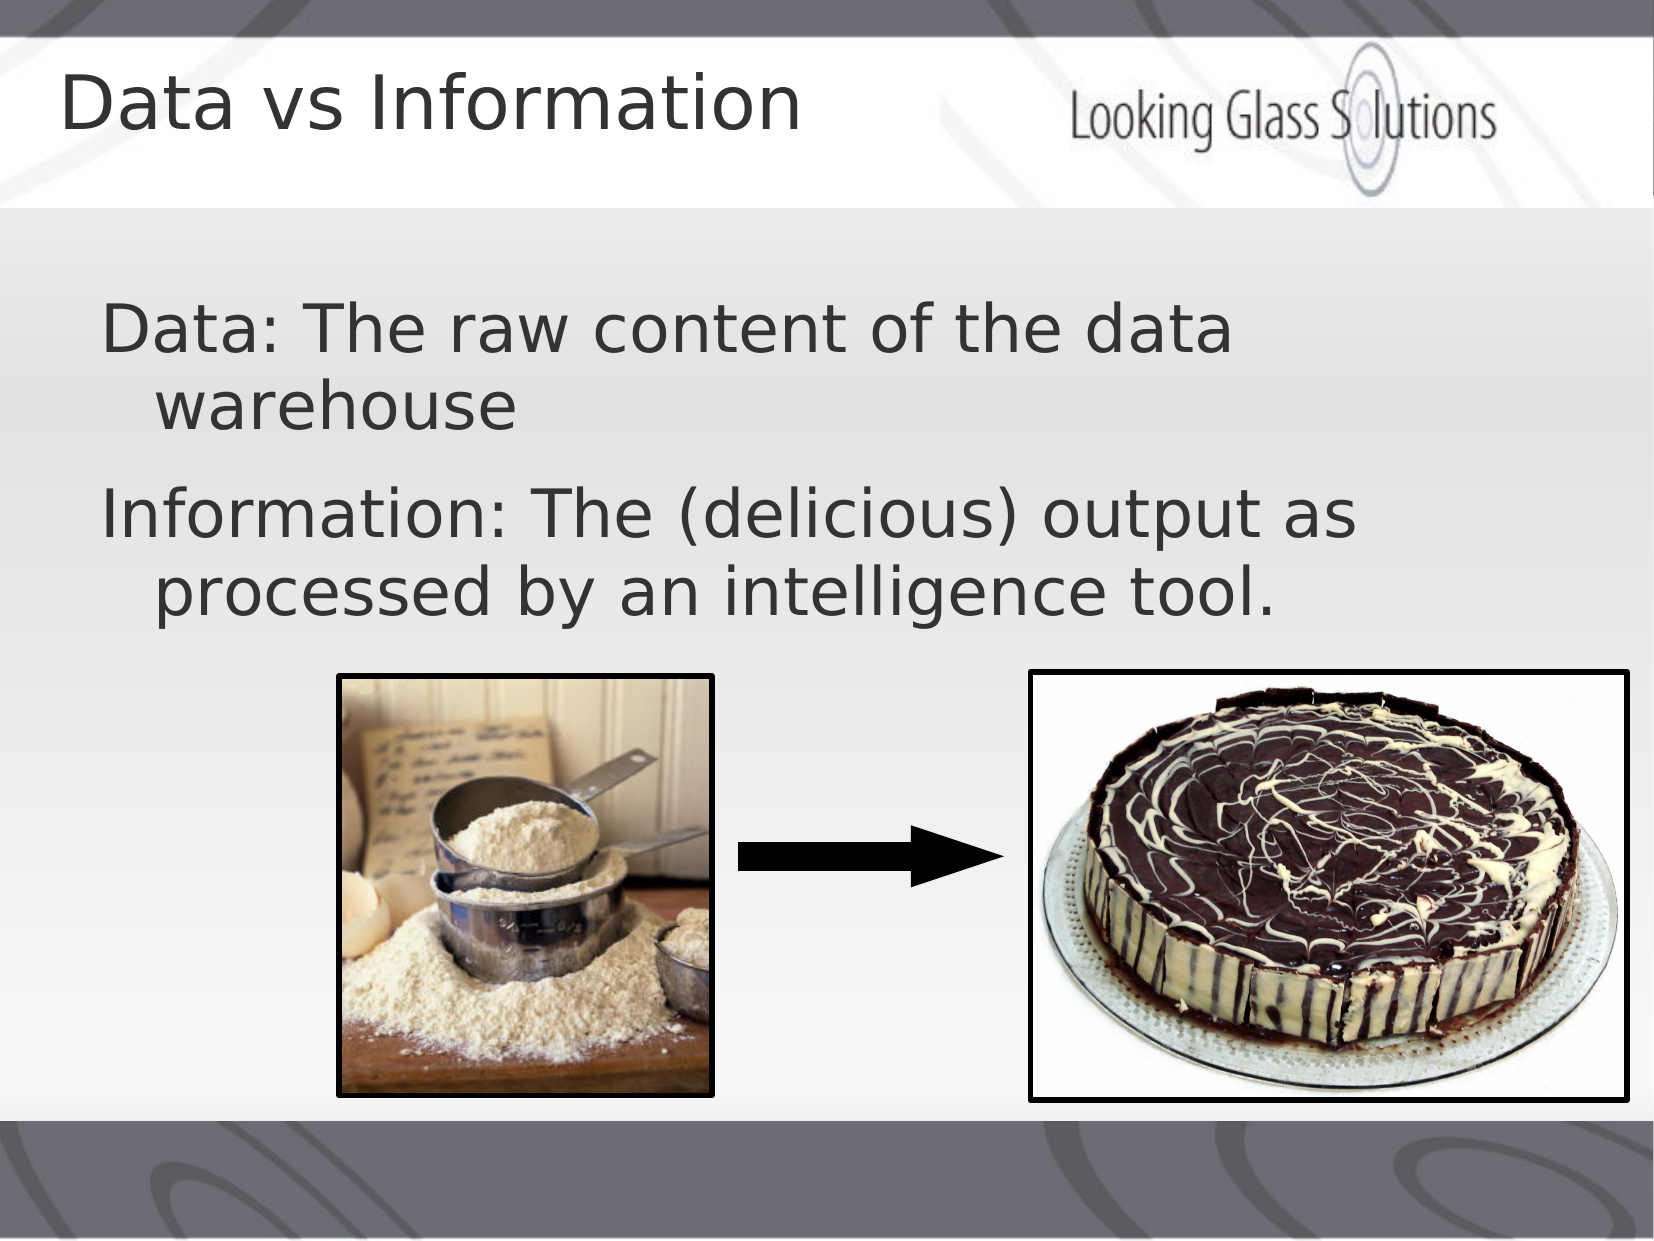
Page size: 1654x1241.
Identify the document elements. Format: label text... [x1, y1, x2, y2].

title Data vs Information [59, 29, 1270, 178]
list Data: The raw content of the data warehouse Information: The (delicious) output as processed by an intelligence tool. [82, 290, 1571, 1109]
picture [0, 0, 1654, 1241]
